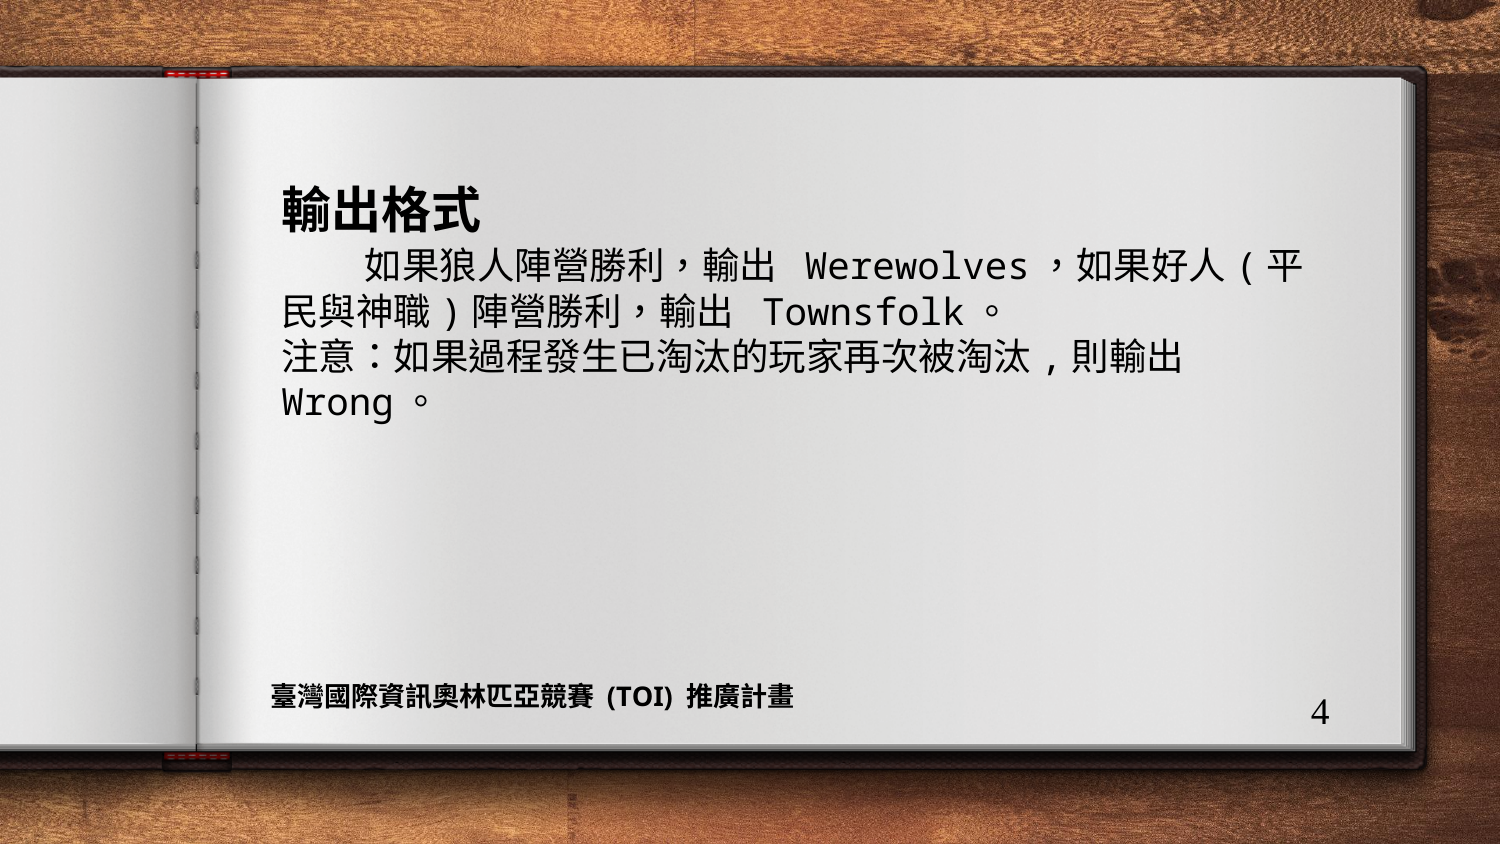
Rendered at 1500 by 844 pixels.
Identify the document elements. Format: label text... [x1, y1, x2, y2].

text_box 4 [1295, 672, 1386, 737]
text_box 輸出格式 如果狼人陣營勝利，輸出 Werewolves，如果好人(平民與神職)陣營勝利，輸出 Townsfolk。 注意：如果過程發生已淘汰的玩家再次被淘汰,則輸出Wrong。 [266, 171, 1356, 431]
